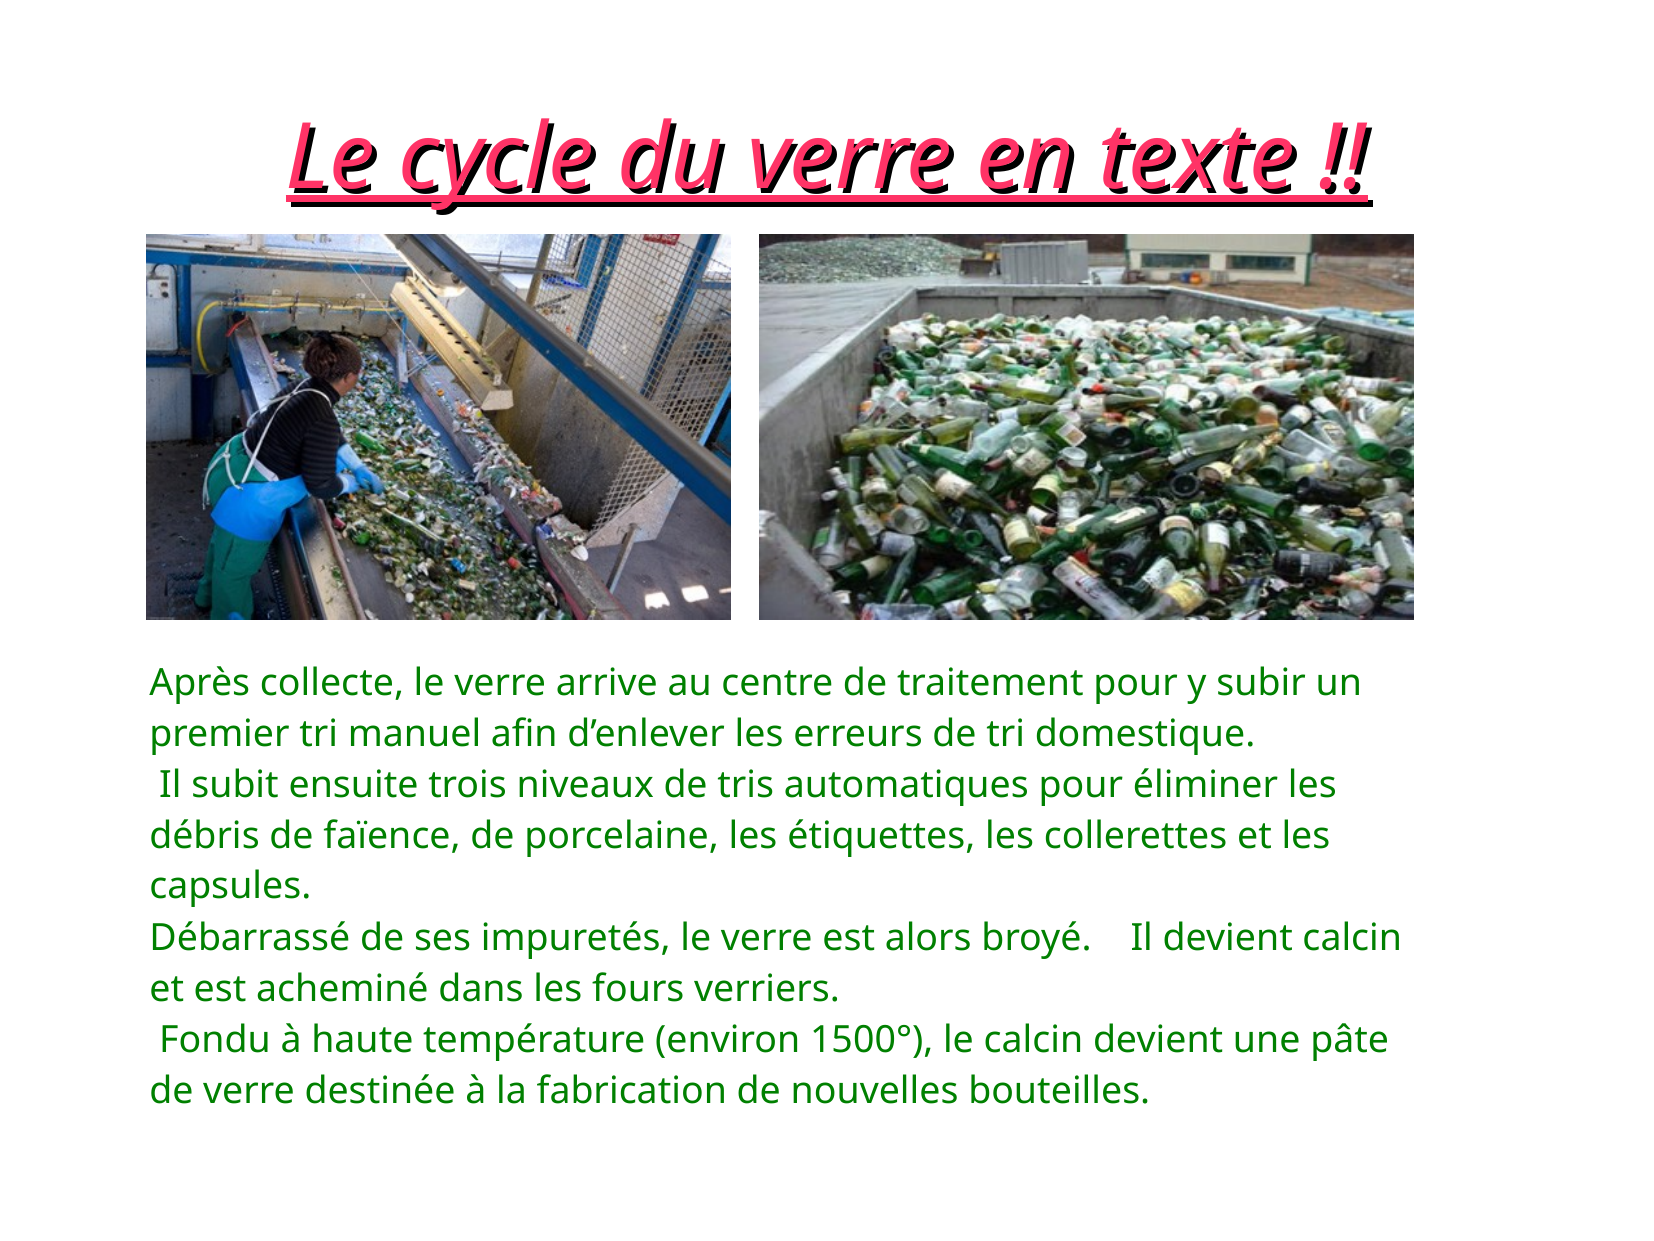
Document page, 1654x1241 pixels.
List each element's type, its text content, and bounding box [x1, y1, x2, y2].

picture [229, 614, 242, 621]
text_box Après collecte, le verre arrive au centre de traitement pour y subir un premier tri manuel afin d’enlever les erreurs de tri domestique. Il subit ensuite trois niveaux de tris automatiques pour éliminer les débris de faïence, de porcelaine, les étiquettes, les collerettes et les capsules. Débarrassé de ses impuretés, le verre est alors broyé. Il devient calcin et est acheminé dans les fours verriers. Fondu à haute température (environ 1500°), le calcin devient une pâte de verre destinée à la fabrication de nouvelles bouteilles. [134, 647, 1421, 1241]
picture [759, 234, 1414, 621]
picture [146, 234, 731, 621]
title Le cycle du verre en texte !! [82, 49, 1571, 257]
